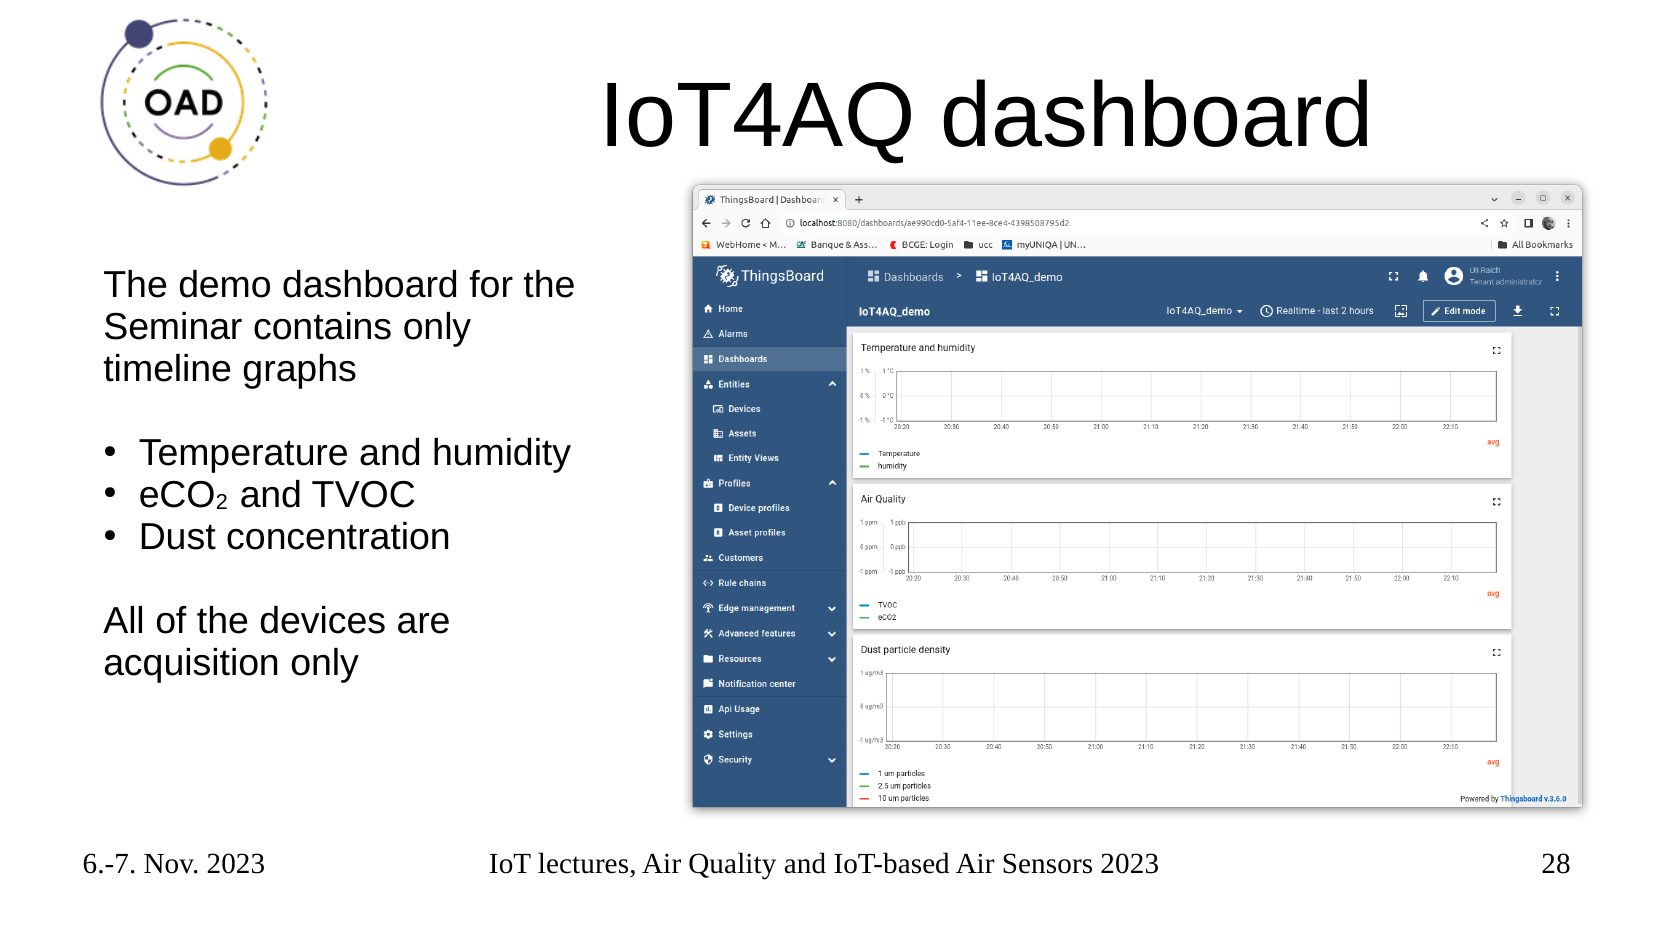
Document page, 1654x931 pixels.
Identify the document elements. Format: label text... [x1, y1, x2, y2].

text_box The demo dashboard for the Seminar contains only timeline graphs Temperature and humidity eCO2 and TVOC Dust concentration All of the devices are acquisition only [88, 255, 591, 691]
picture [59, 4, 303, 207]
picture [679, 173, 1595, 822]
title IoT4AQ dashboard [403, 37, 1571, 193]
